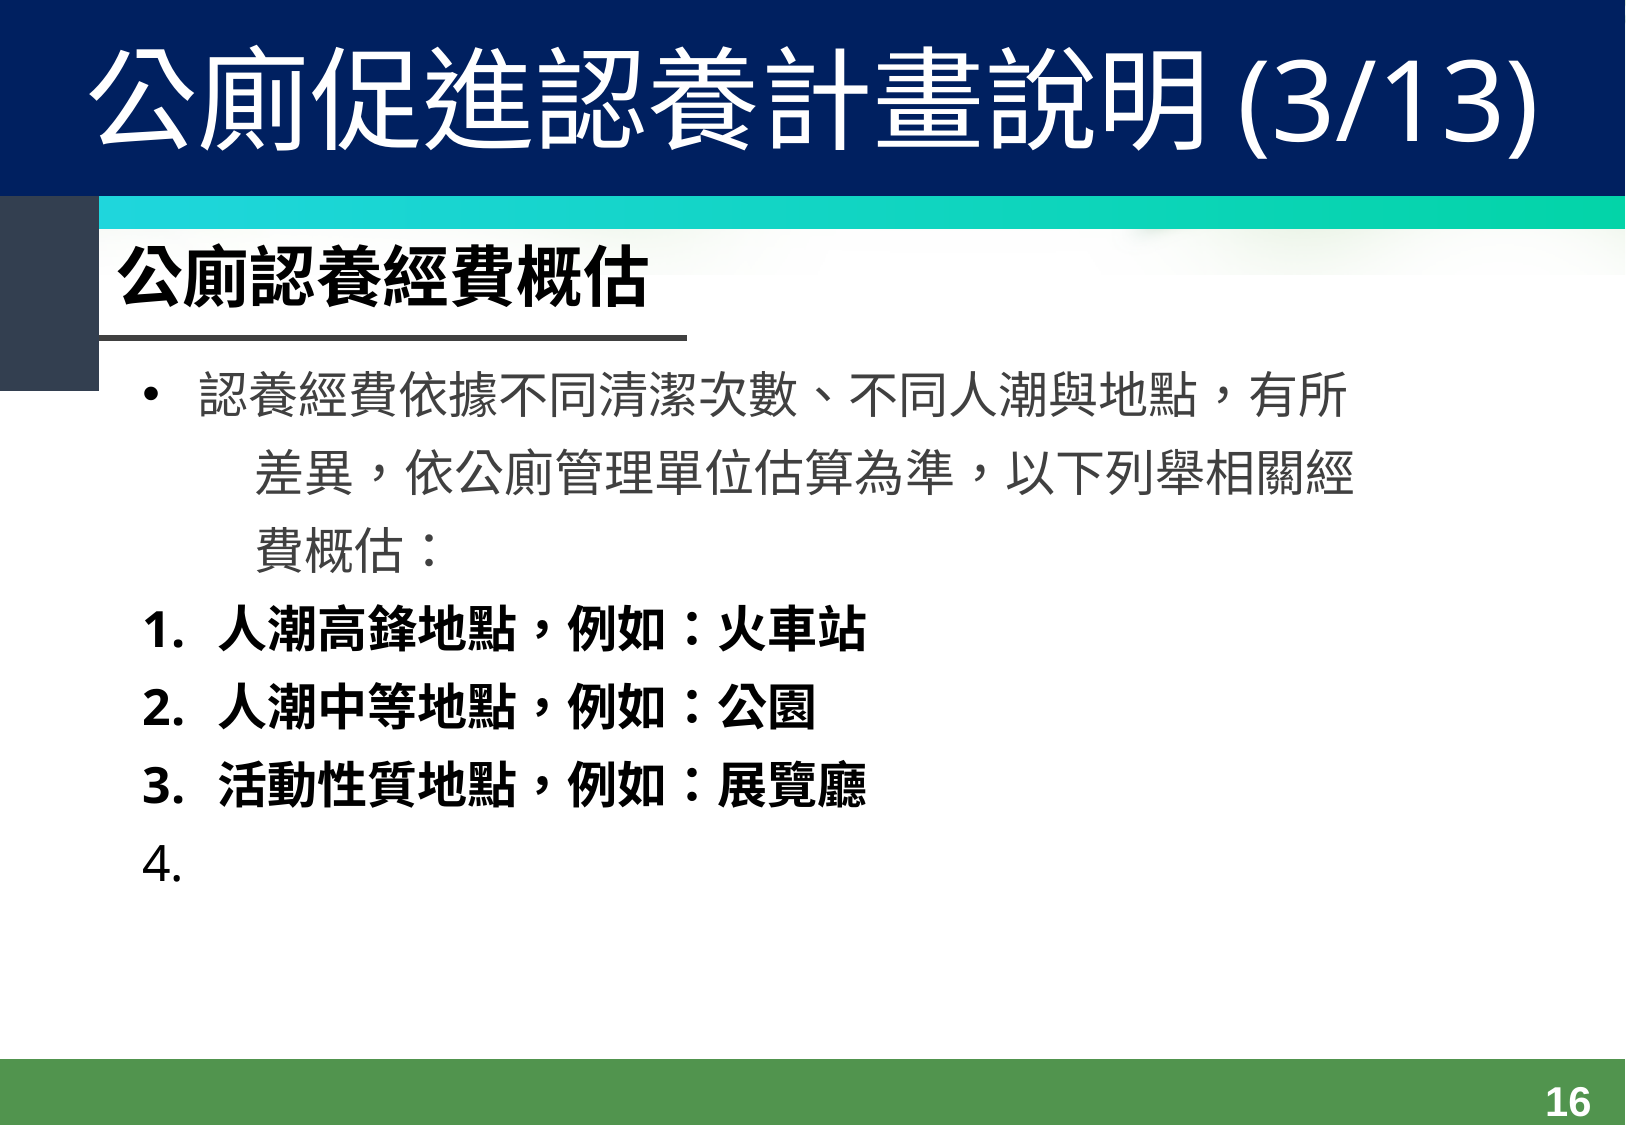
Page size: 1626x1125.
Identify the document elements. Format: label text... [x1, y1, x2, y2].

text_box 認養經費依據不同清潔次數、不同人潮與地點，有所差異，依公廁管理單位估算為準，以下列舉相關經費概估： 人潮高鋒地點，例如：火車站 人潮中等地點，例如：公園 活動性質地點，例如：展覽廳 [127, 338, 1408, 899]
text_box [1530, 1067, 1625, 1108]
text_box 公廁促進認養計畫說明(3/13) [56, 21, 1569, 173]
text_box [0, 0, 1625, 391]
text_box 公廁認養經費概估 [101, 229, 1120, 323]
